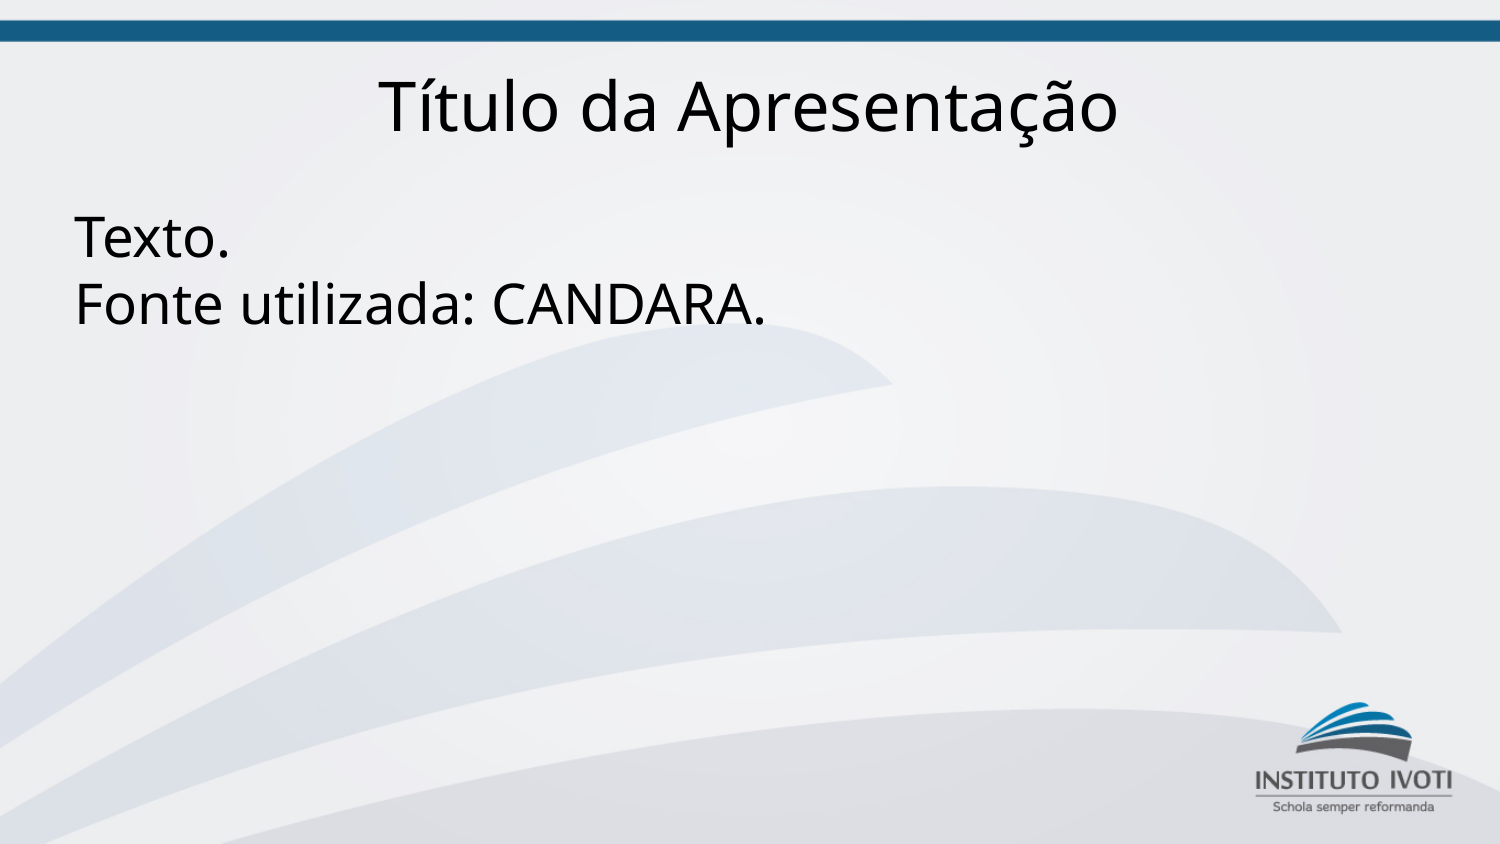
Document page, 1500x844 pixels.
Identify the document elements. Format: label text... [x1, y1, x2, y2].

picture [0, 0, 1500, 844]
text_box Texto. Fonte utilizada: CANDARA. [74, 197, 1425, 687]
text_box Título da Apresentação [74, 33, 1425, 175]
